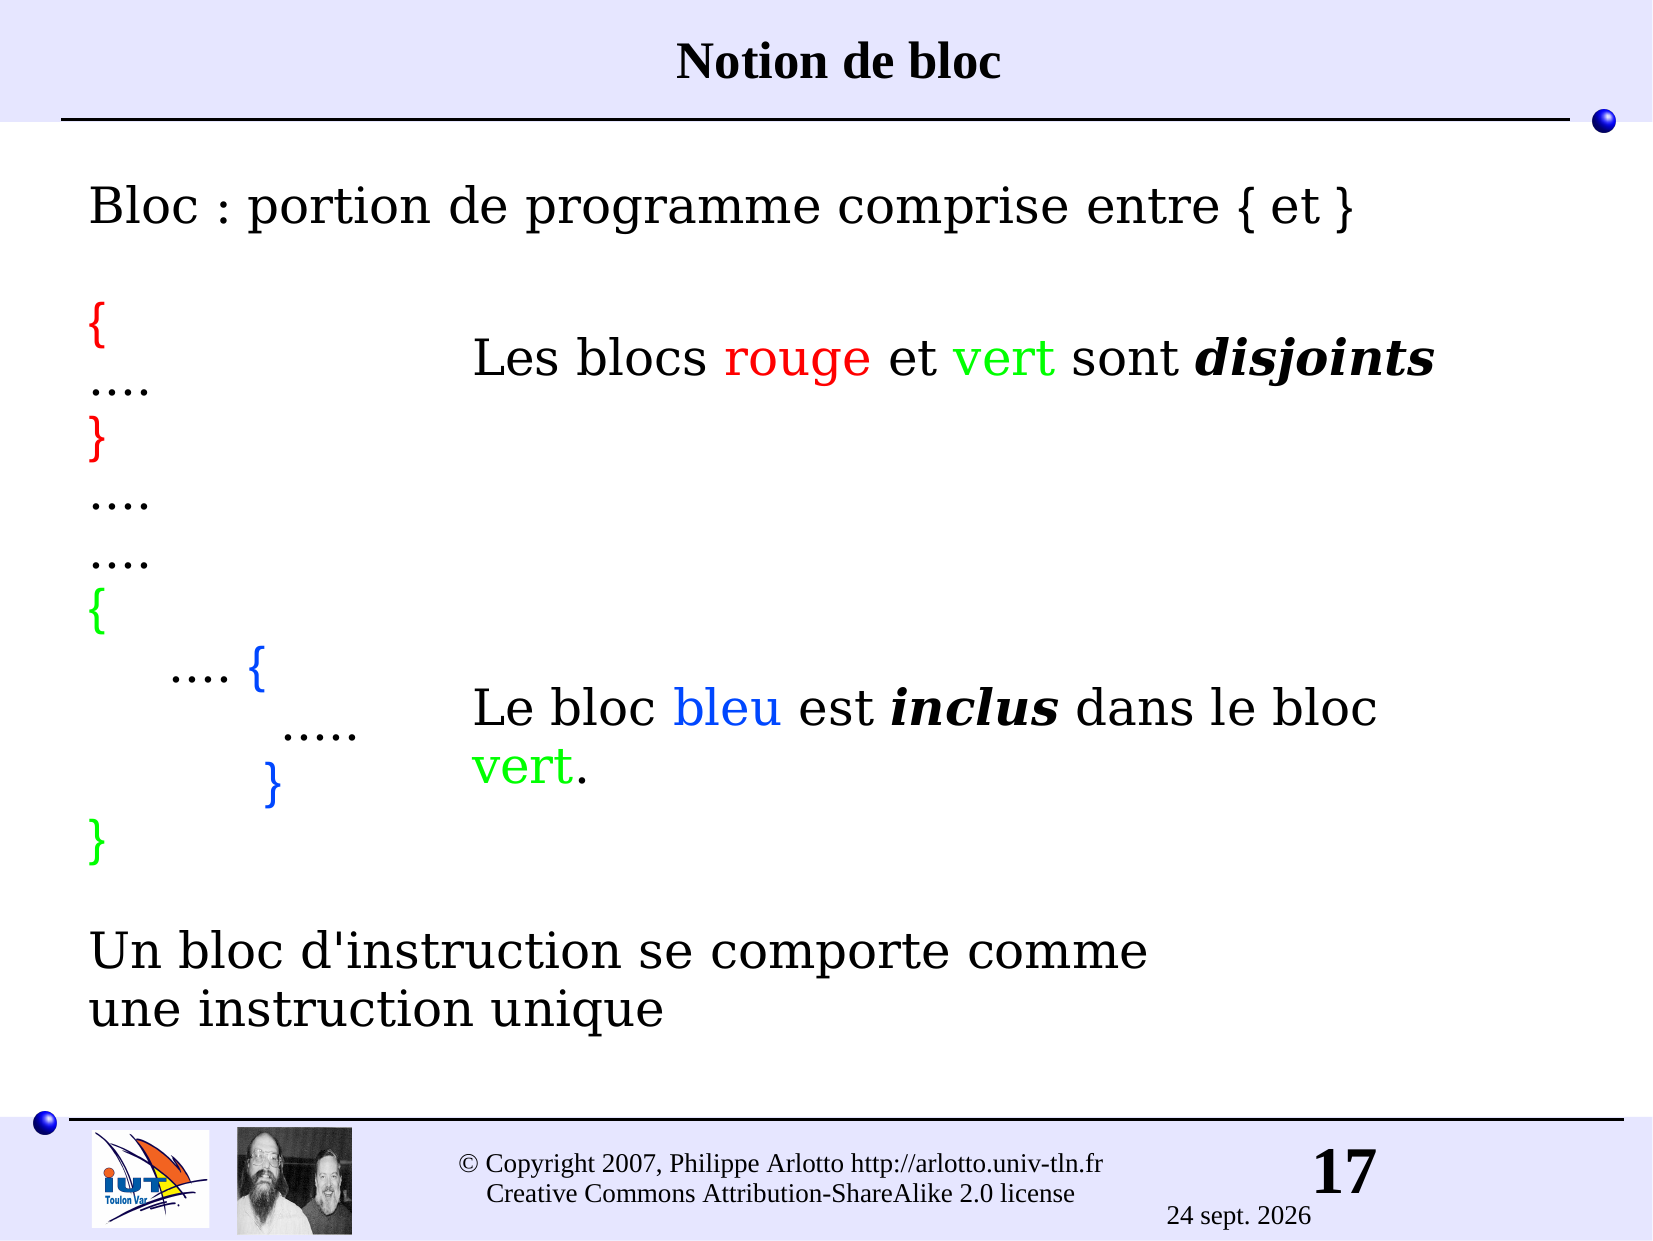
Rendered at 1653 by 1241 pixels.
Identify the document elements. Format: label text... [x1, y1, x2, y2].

text_box Les blocs rouge et vert sont disjoints Le bloc bleu est inclus dans le bloc vert. [472, 328, 1436, 798]
text_box Bloc : portion de programme comprise entre { et } { .... } .... .... { .... { ..... } } Un bloc d'instruction se comporte comme une instruction unique [88, 177, 1354, 1095]
picture [237, 1127, 352, 1235]
title Notion de bloc [95, 14, 1585, 107]
